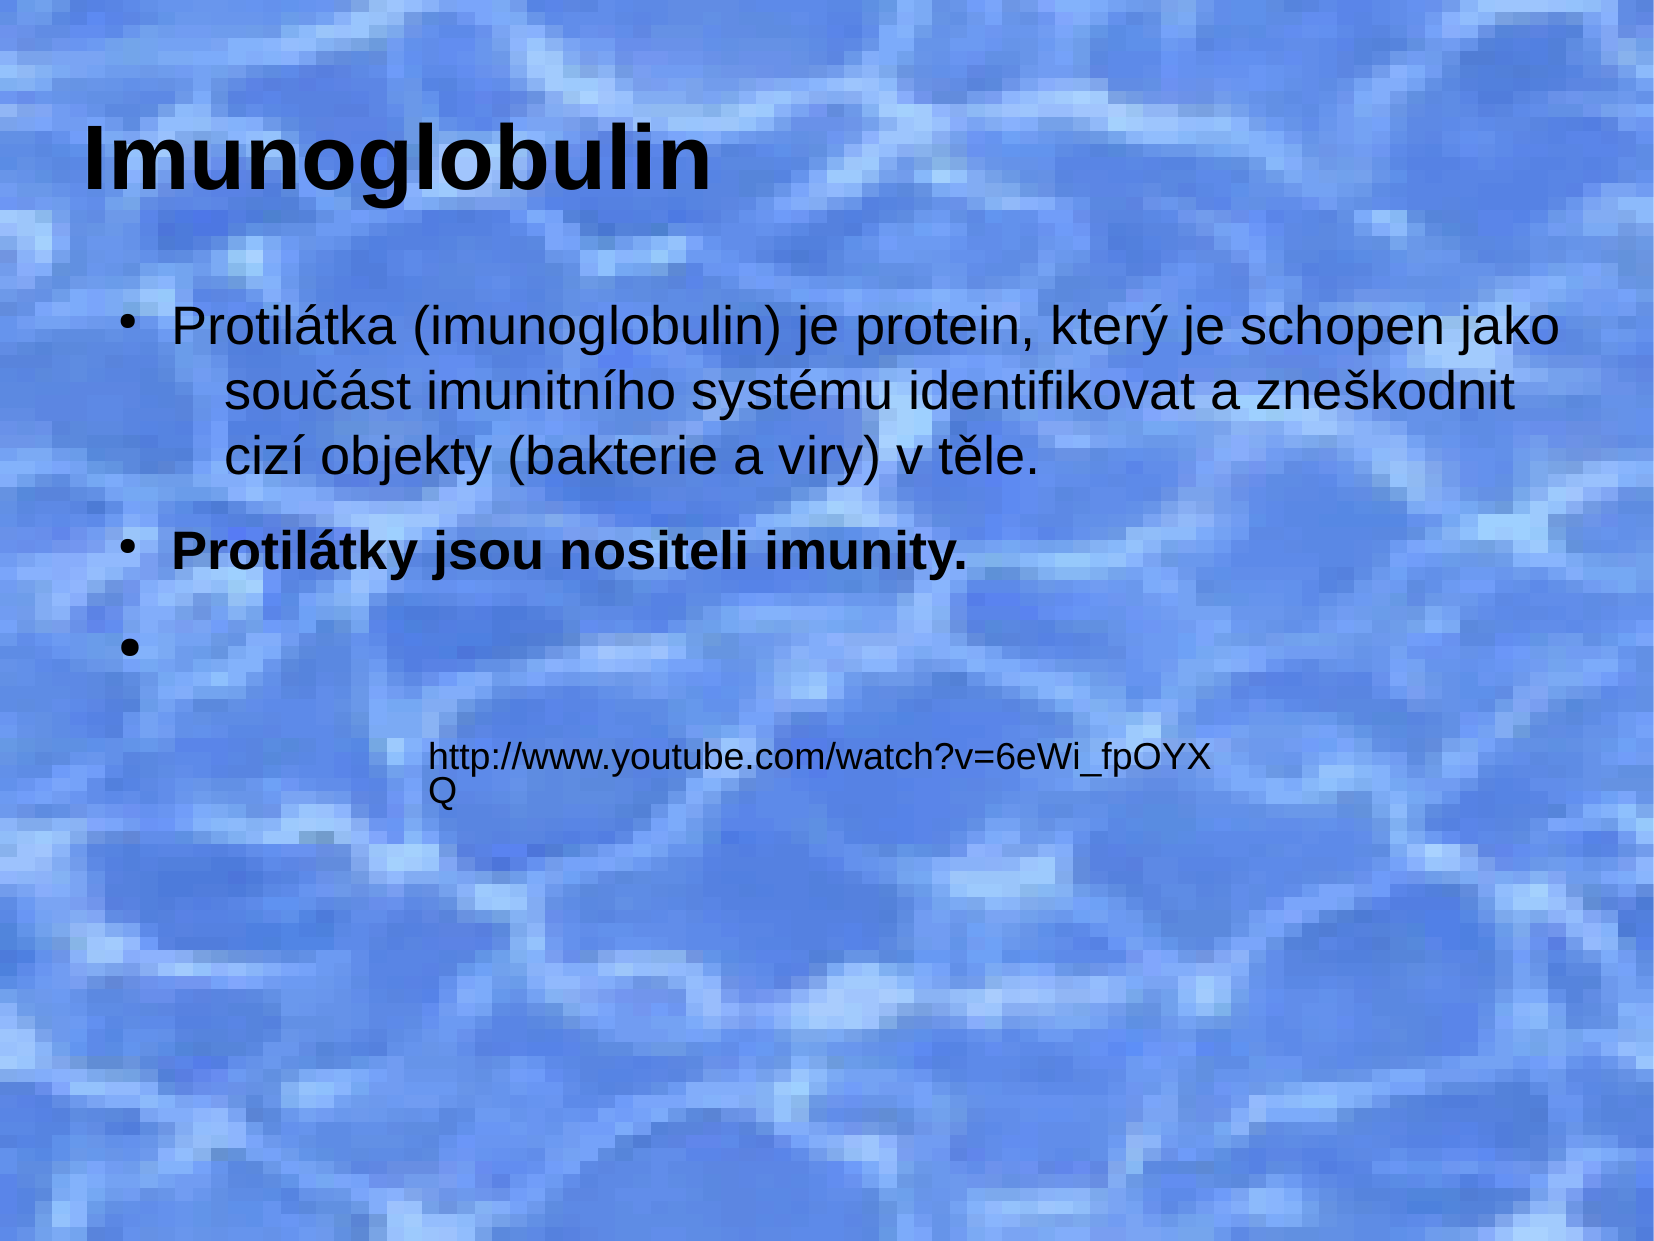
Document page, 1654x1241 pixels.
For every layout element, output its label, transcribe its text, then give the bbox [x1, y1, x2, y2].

title Imunoglobulin [82, 49, 1571, 257]
list Protilátka (imunoglobulin) je protein, který je schopen jako součást imunitního systému identifikovat a zneškodnit cizí objekty (bakterie a viry) v těle. Protilátky jsou nositeli imunity. [82, 290, 1571, 1109]
text_box http://www.youtube.com/watch?v=6eWi_fpOYXQ [413, 727, 1253, 827]
